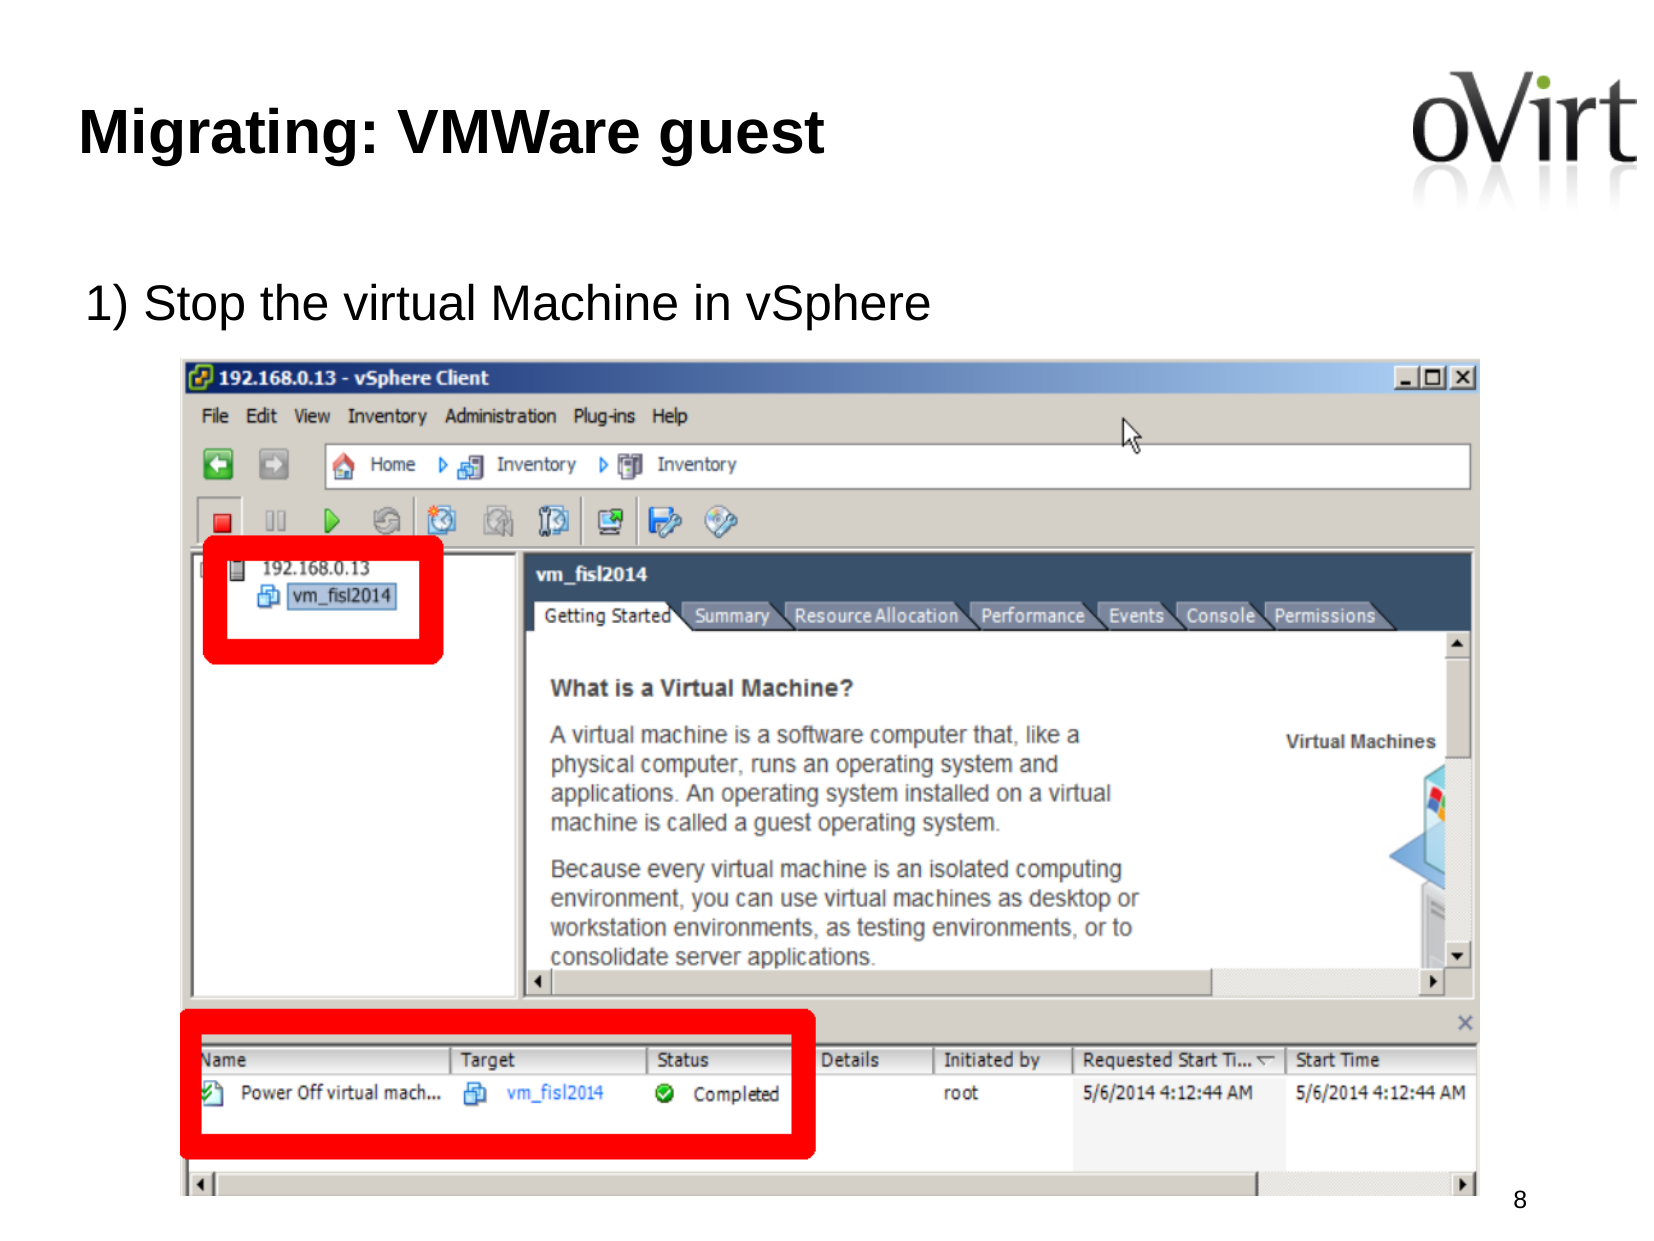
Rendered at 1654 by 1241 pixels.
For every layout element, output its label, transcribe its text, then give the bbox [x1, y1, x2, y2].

picture [1413, 63, 1637, 212]
text_box 1) Stop the virtual Machine in vSphere [70, 202, 1291, 405]
text_box Migrating: VMWare guest [64, 30, 1285, 233]
picture [180, 358, 1480, 1196]
